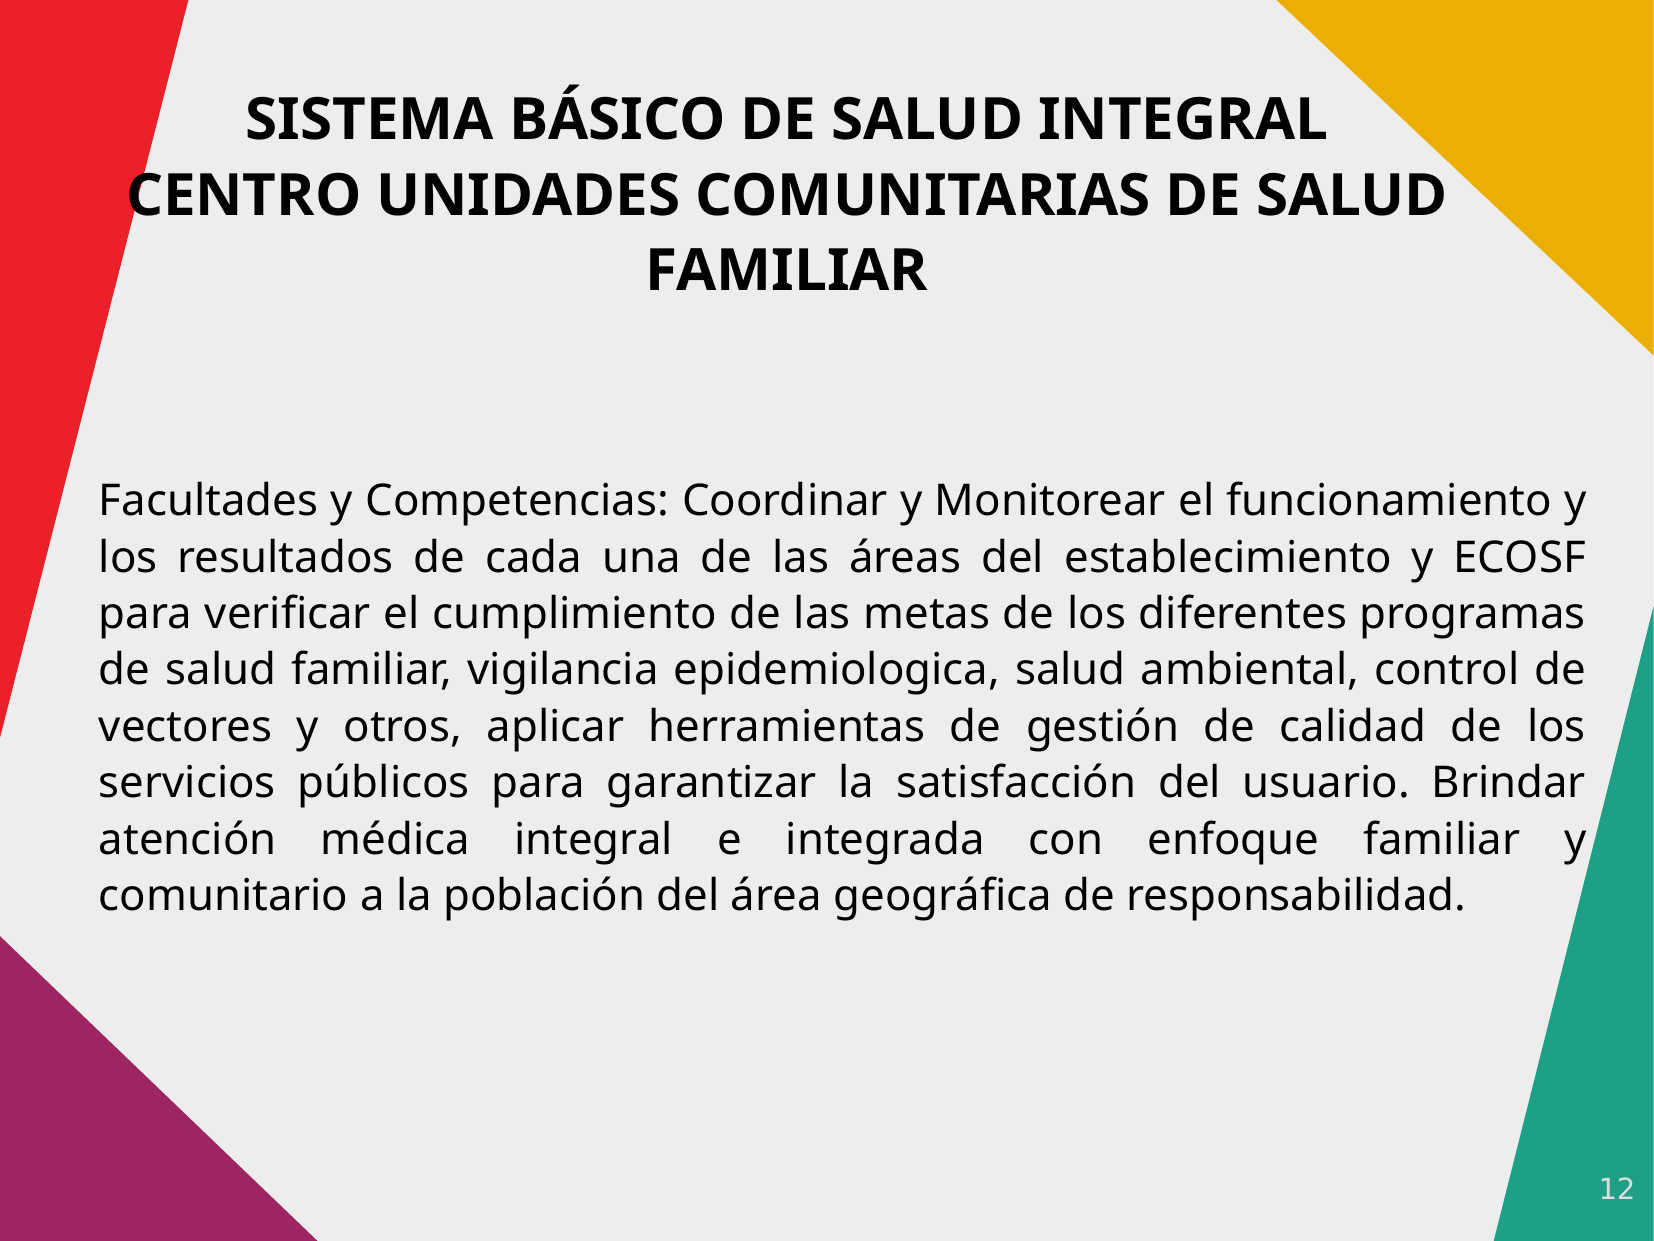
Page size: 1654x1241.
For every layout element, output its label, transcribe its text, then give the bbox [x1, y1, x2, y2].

title SISTEMA BÁSICO DE SALUD INTEGRAL CENTRO UNIDADES COMUNITARIAS DE SALUD FAMILIAR [122, 59, 1452, 319]
text_box Facultades y Competencias: Coordinar y Monitorear el funcionamiento y los resultados de cada una de las áreas del establecimiento y ECOSF para verificar el cumplimiento de las metas de los diferentes programas de salud familiar, vigilancia epidemiologica, salud ambiental, control de vectores y otros, aplicar herramientas de gestión de calidad de los servicios públicos para garantizar la satisfacción del usuario. Brindar atención médica integral e integrada con enfoque familiar y comunitario a la población del área geográfica de responsabilidad. [98, 354, 1588, 981]
